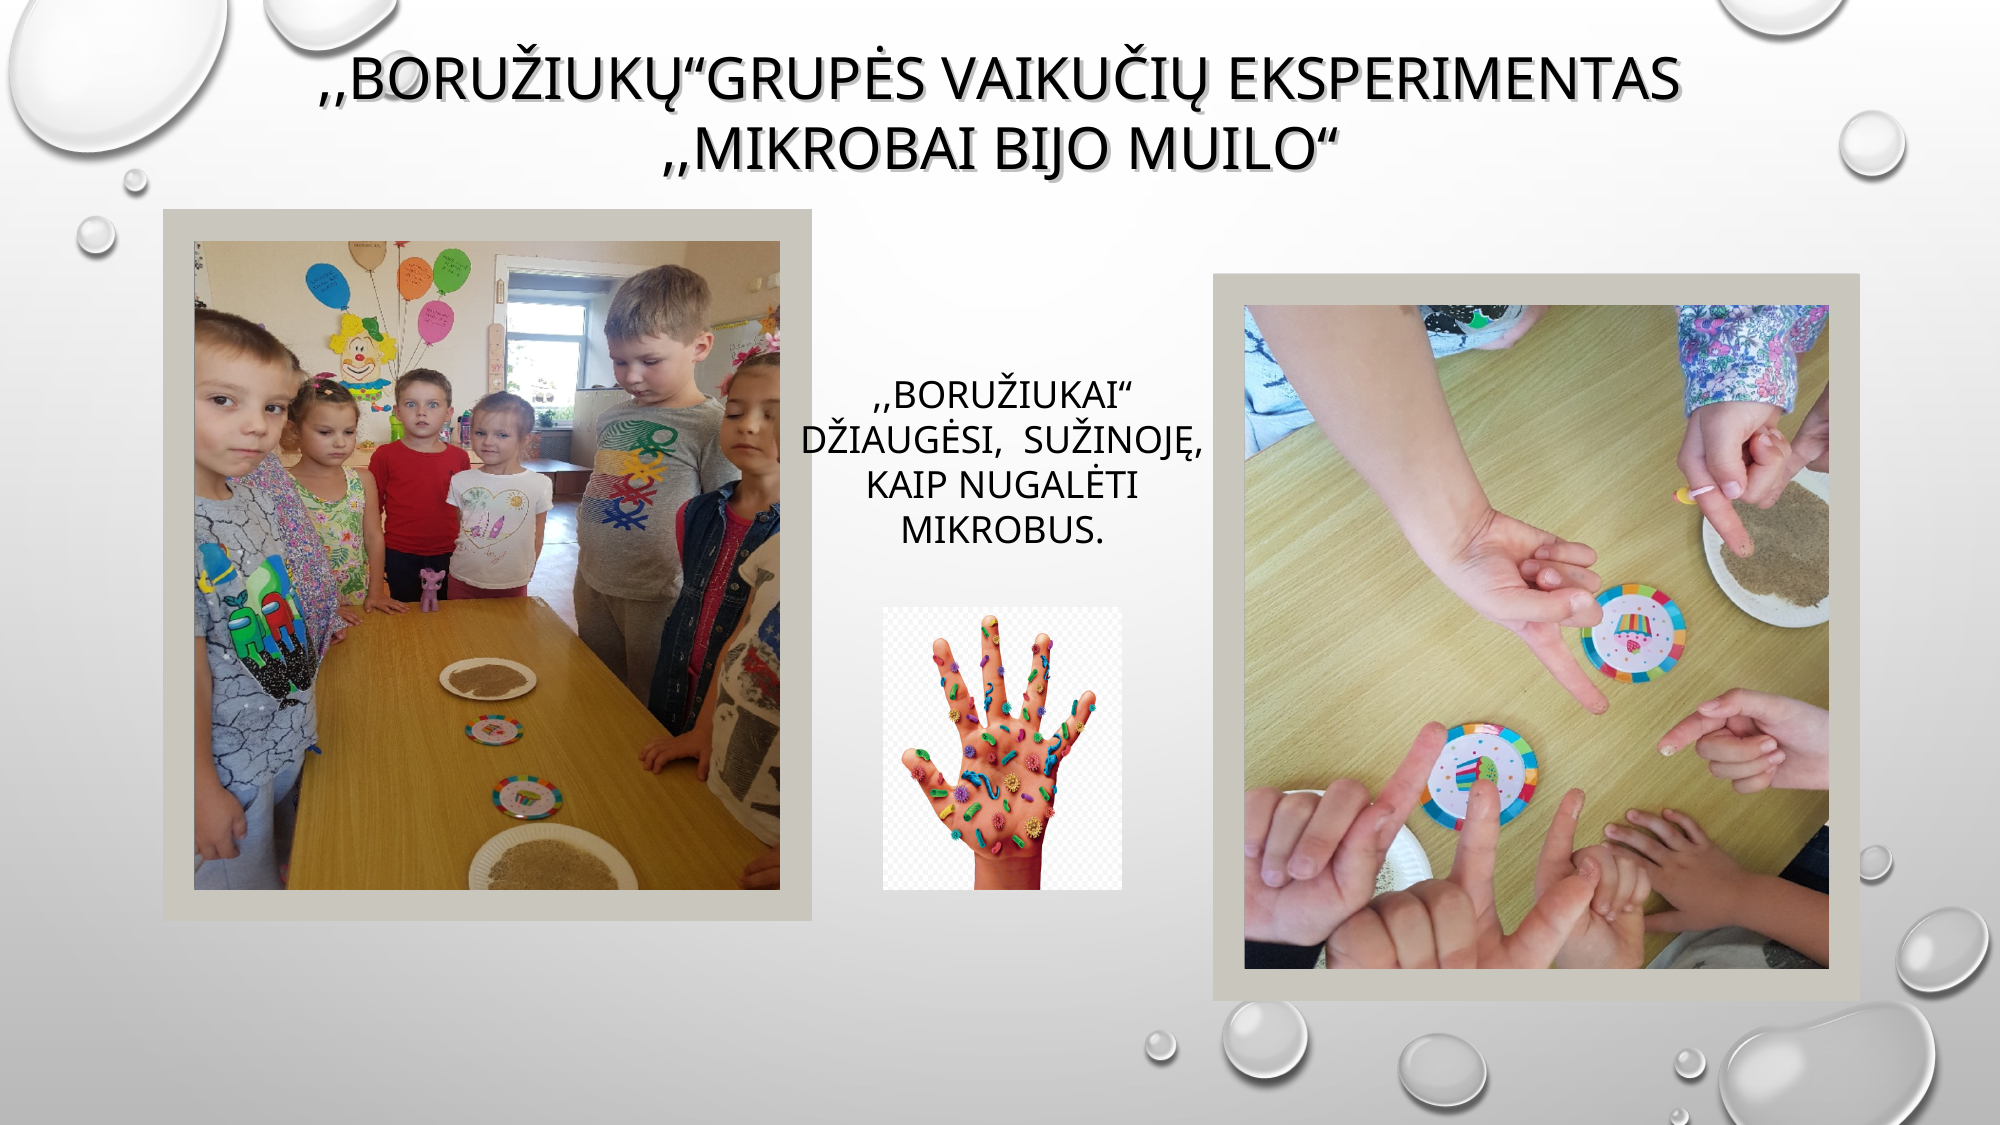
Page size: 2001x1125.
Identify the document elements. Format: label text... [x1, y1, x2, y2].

title ,,BORUŽIUKŲ“GRUPĖS VAIKUČIŲ EKSPERIMENTAS ,,MIKROBAI BIJO MUILO“ [149, 33, 1851, 236]
picture [883, 607, 1122, 890]
picture [194, 240, 781, 890]
text_box ,,BORUŽIUKAI“ DŽIAUGĖSI, SUŽINOJĘ, KAIP NUGALĖTI MIKROBUS. [779, 364, 1226, 559]
picture [1244, 304, 1829, 970]
